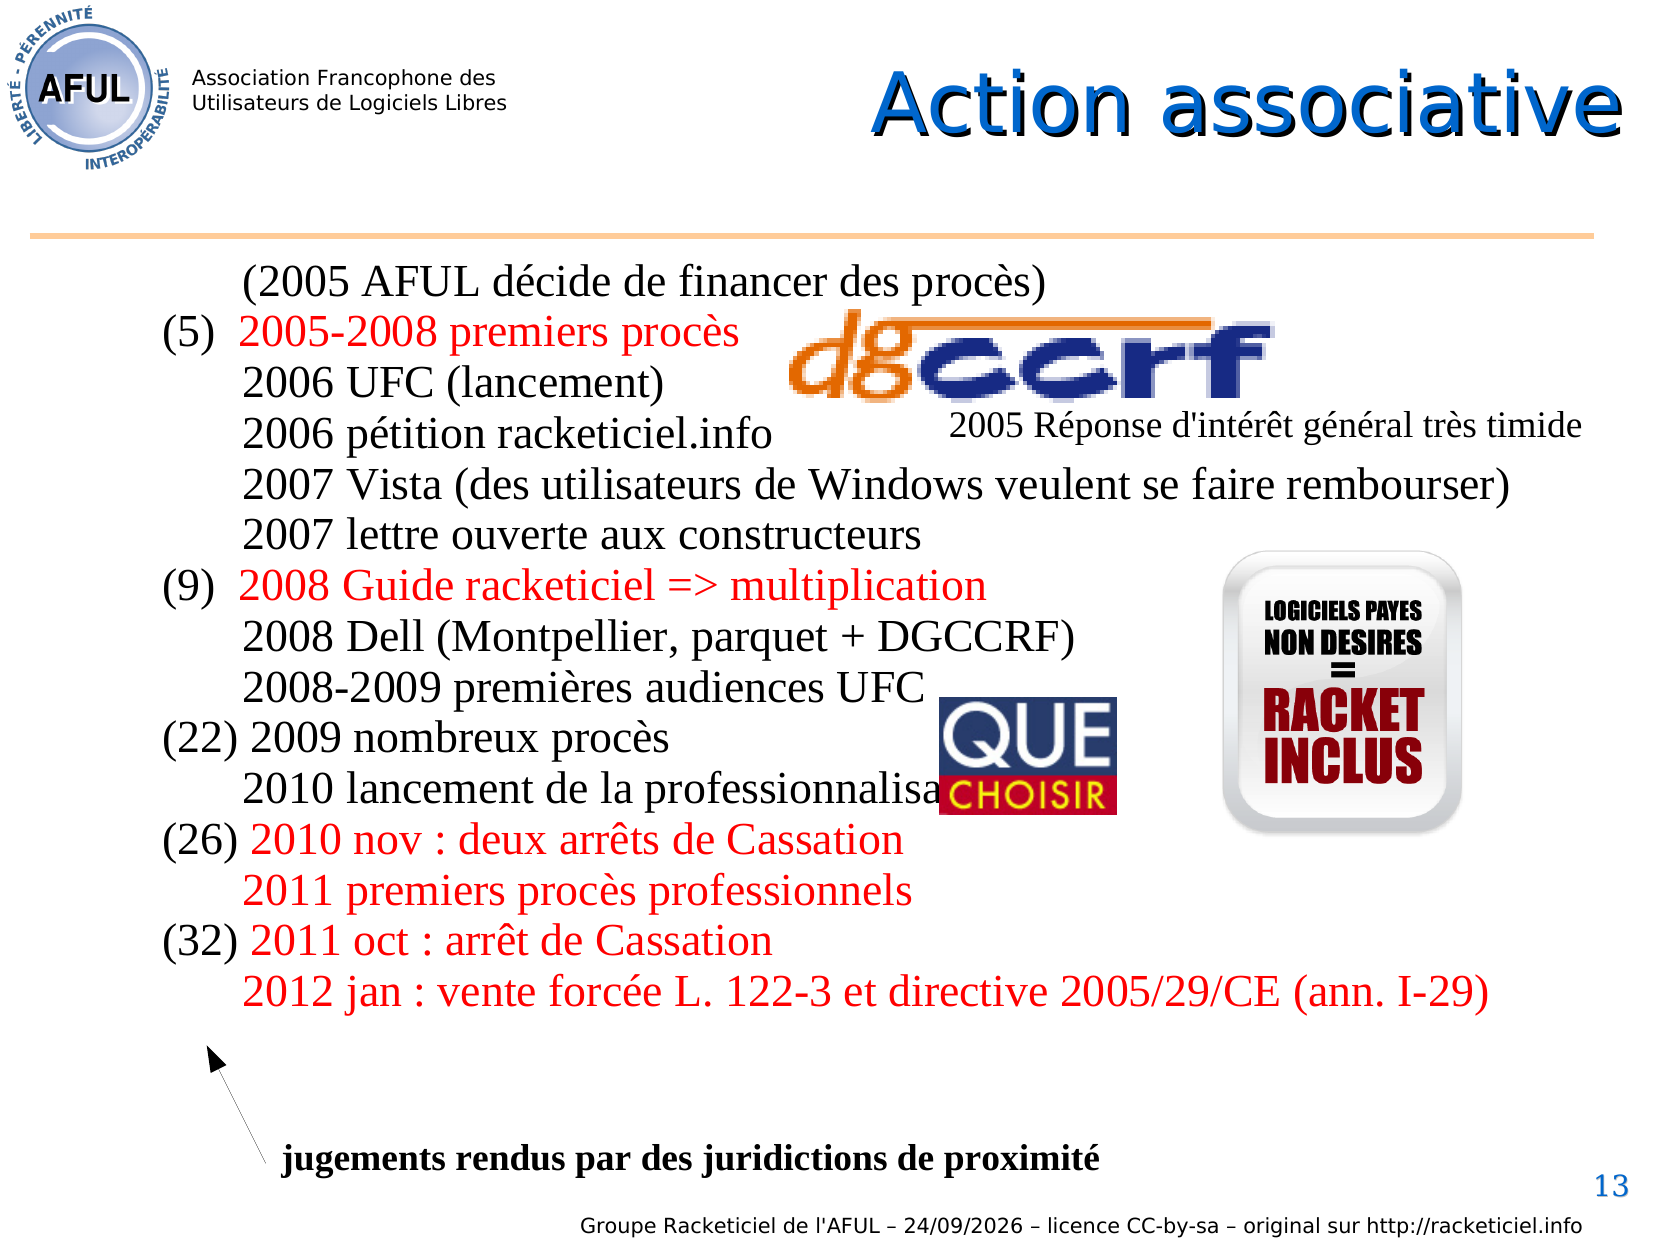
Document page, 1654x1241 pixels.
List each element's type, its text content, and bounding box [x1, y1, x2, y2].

title Action associative [501, 7, 1625, 200]
picture [785, 309, 1275, 403]
picture [1210, 534, 1477, 851]
text_box 2005 Réponse d'intérêt général très timide [934, 396, 1599, 458]
picture [0, 0, 178, 178]
text_box (2005 AFUL décide de financer des procès) (5) 2005-2008 premiers procès 2006 UFC (lancement) 2006 pétition racketiciel.info 2007 Vista (des utilisateurs de Windows veulent se faire rembourser) 2007 lettre ouverte aux constructeurs (9) 2008 Guide racketiciel => multiplication 2008 Dell (Montpellier, parquet + DGCCRF) 2008-2009 premières audiences UFC (22) 2009 nombreux procès 2010 lancement de la professionnalisation (26) 2010 nov : deux arrêts de Cassation 2011 premiers procès professionnels (32) 2011 oct : arrêt de Cassation 2012 jan : vente forcée L. 122-3 et directive 2005/29/CE (ann. I-29) [147, 248, 1527, 1096]
picture [939, 697, 1117, 815]
text_box jugements rendus par des juridictions de proximité [266, 1129, 1116, 1193]
